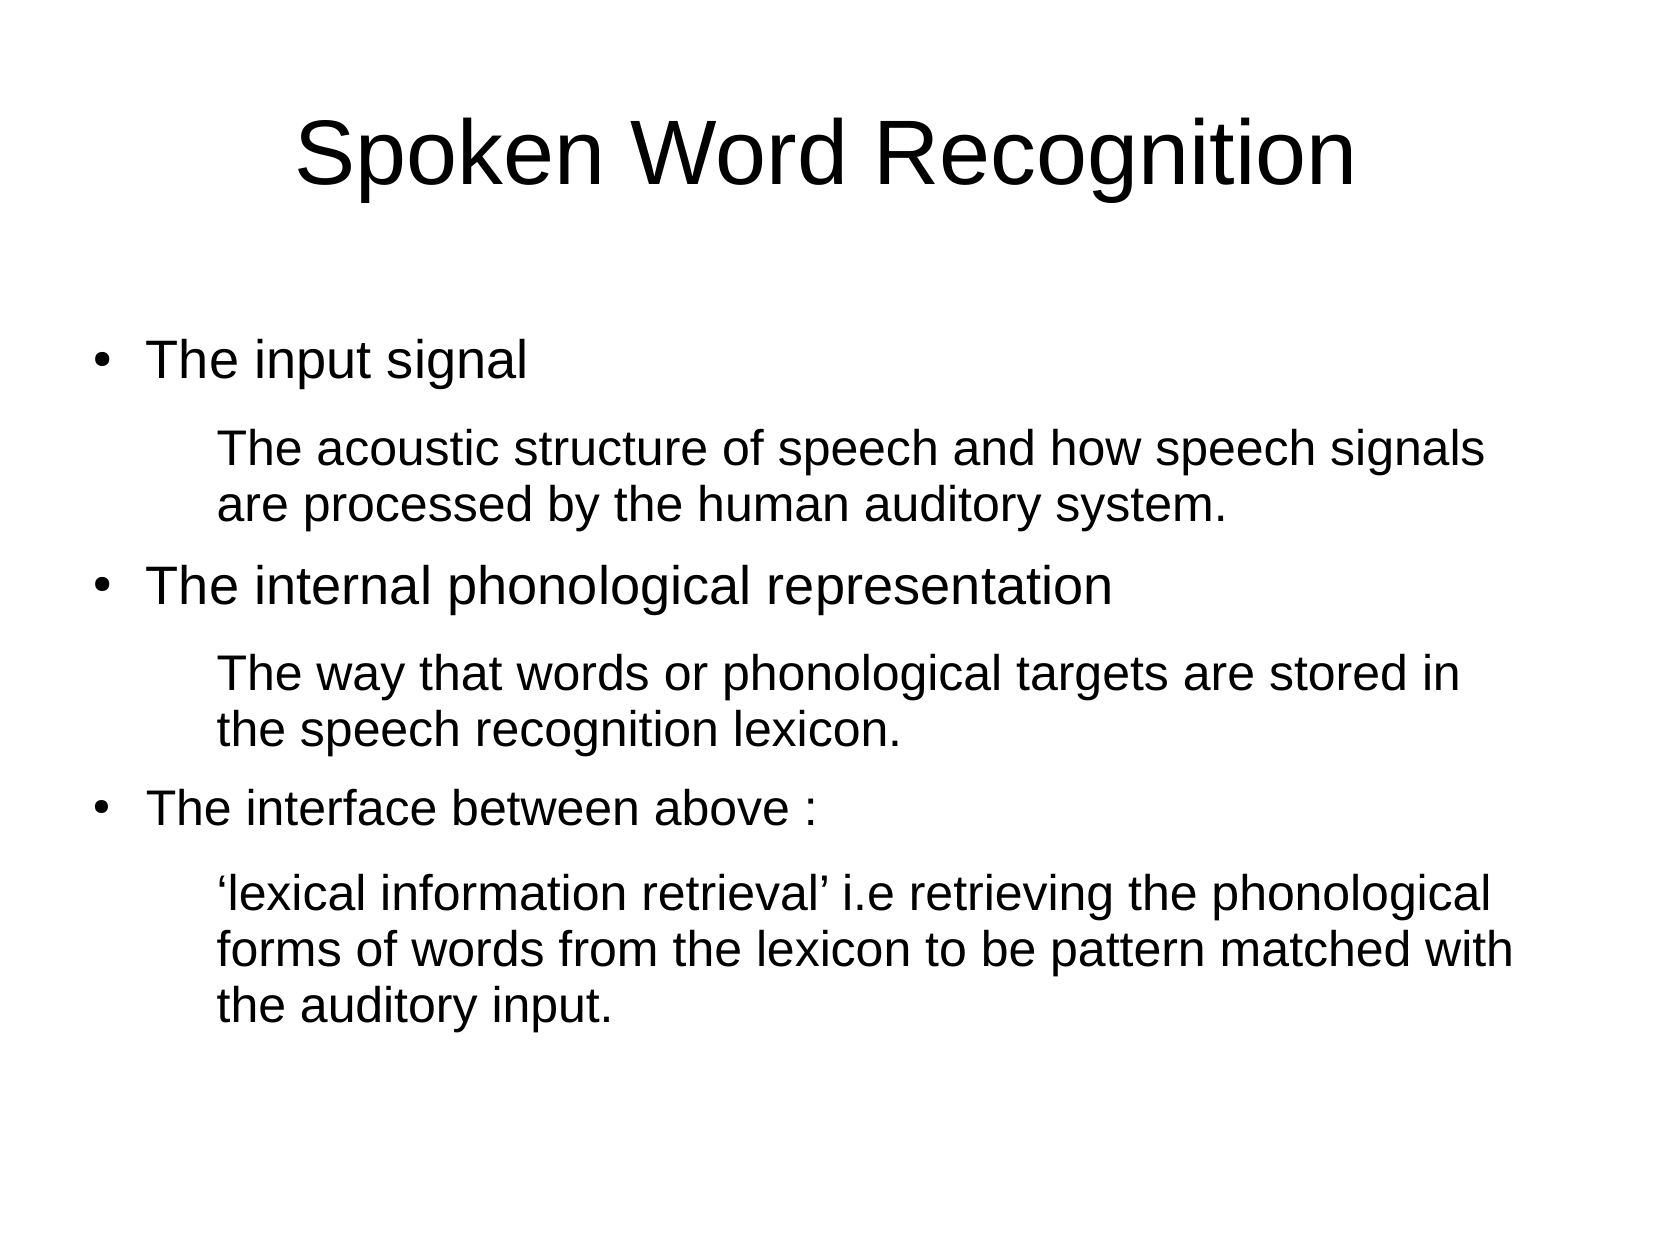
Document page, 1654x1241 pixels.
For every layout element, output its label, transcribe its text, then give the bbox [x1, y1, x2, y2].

title Spoken Word Recognition [82, 49, 1571, 257]
list The input signal The acoustic structure of speech and how speech signals are processed by the human auditory system. The internal phonological representation The way that words or phonological targets are stored in the speech recognition lexicon. The interface between above : ‘lexical information retrieval’ i.e retrieving the phonological forms of words from the lexicon to be pattern matched with the auditory input. [75, 330, 1531, 1111]
